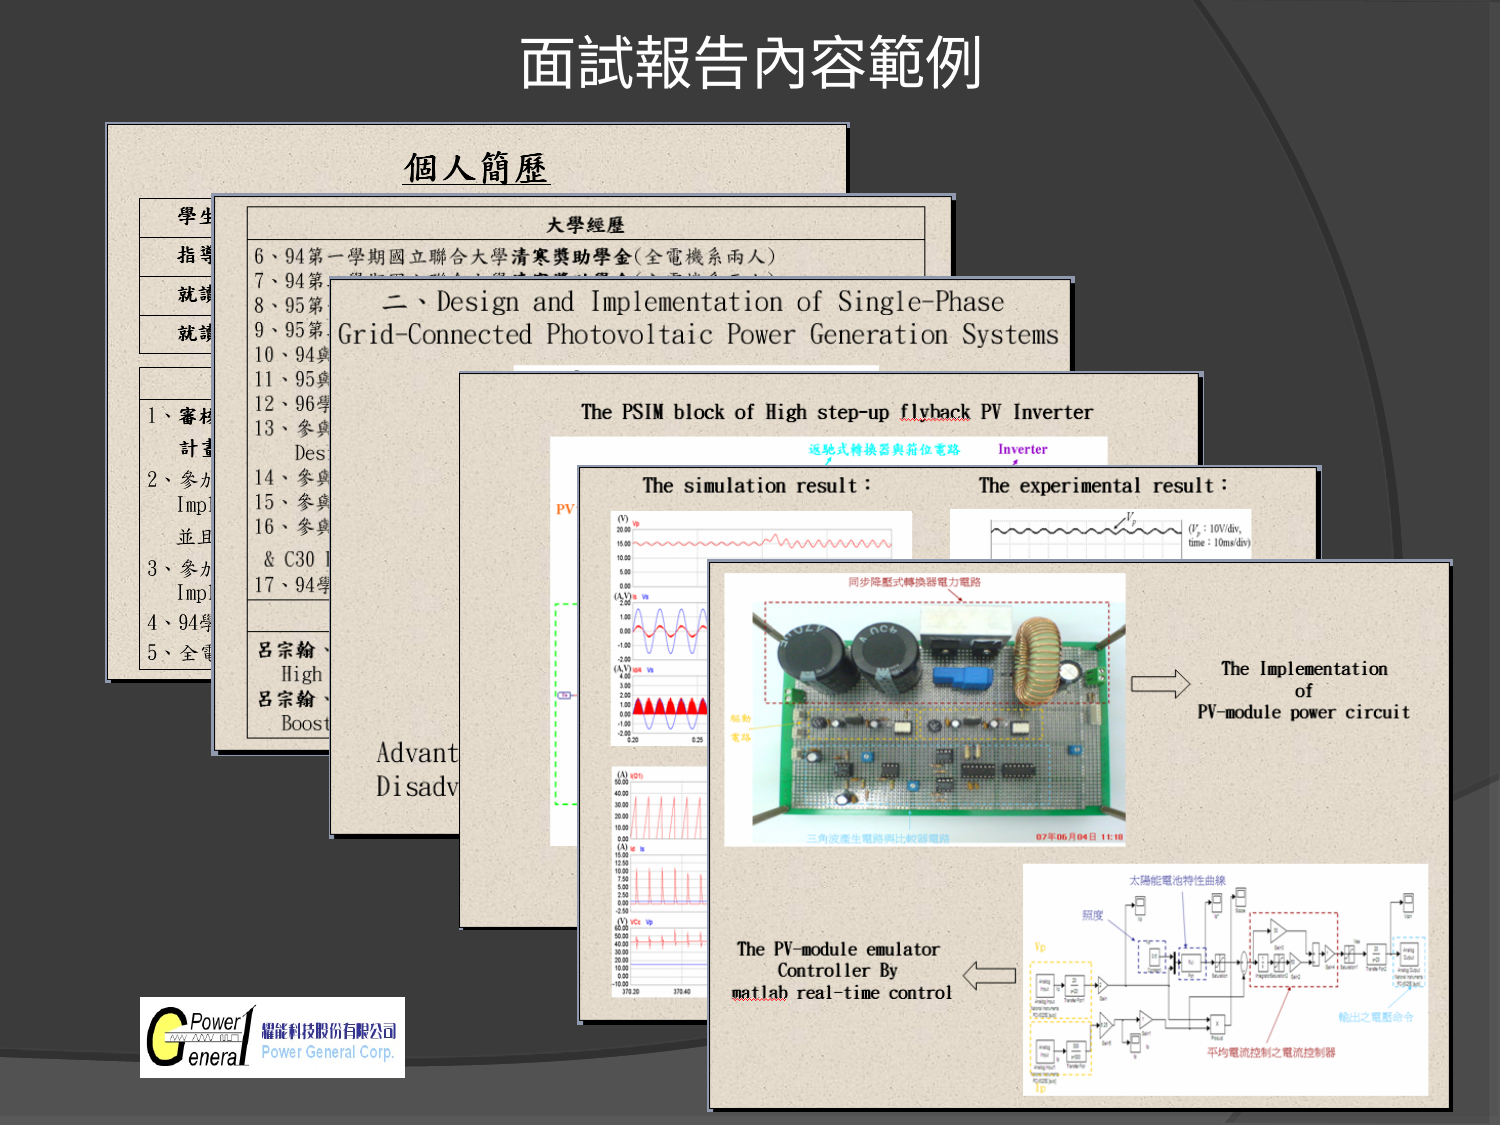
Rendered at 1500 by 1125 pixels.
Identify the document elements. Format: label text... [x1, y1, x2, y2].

picture [105, 122, 1453, 1113]
picture [140, 997, 405, 1078]
text_box 面試報告內容範例 [510, 11, 992, 112]
